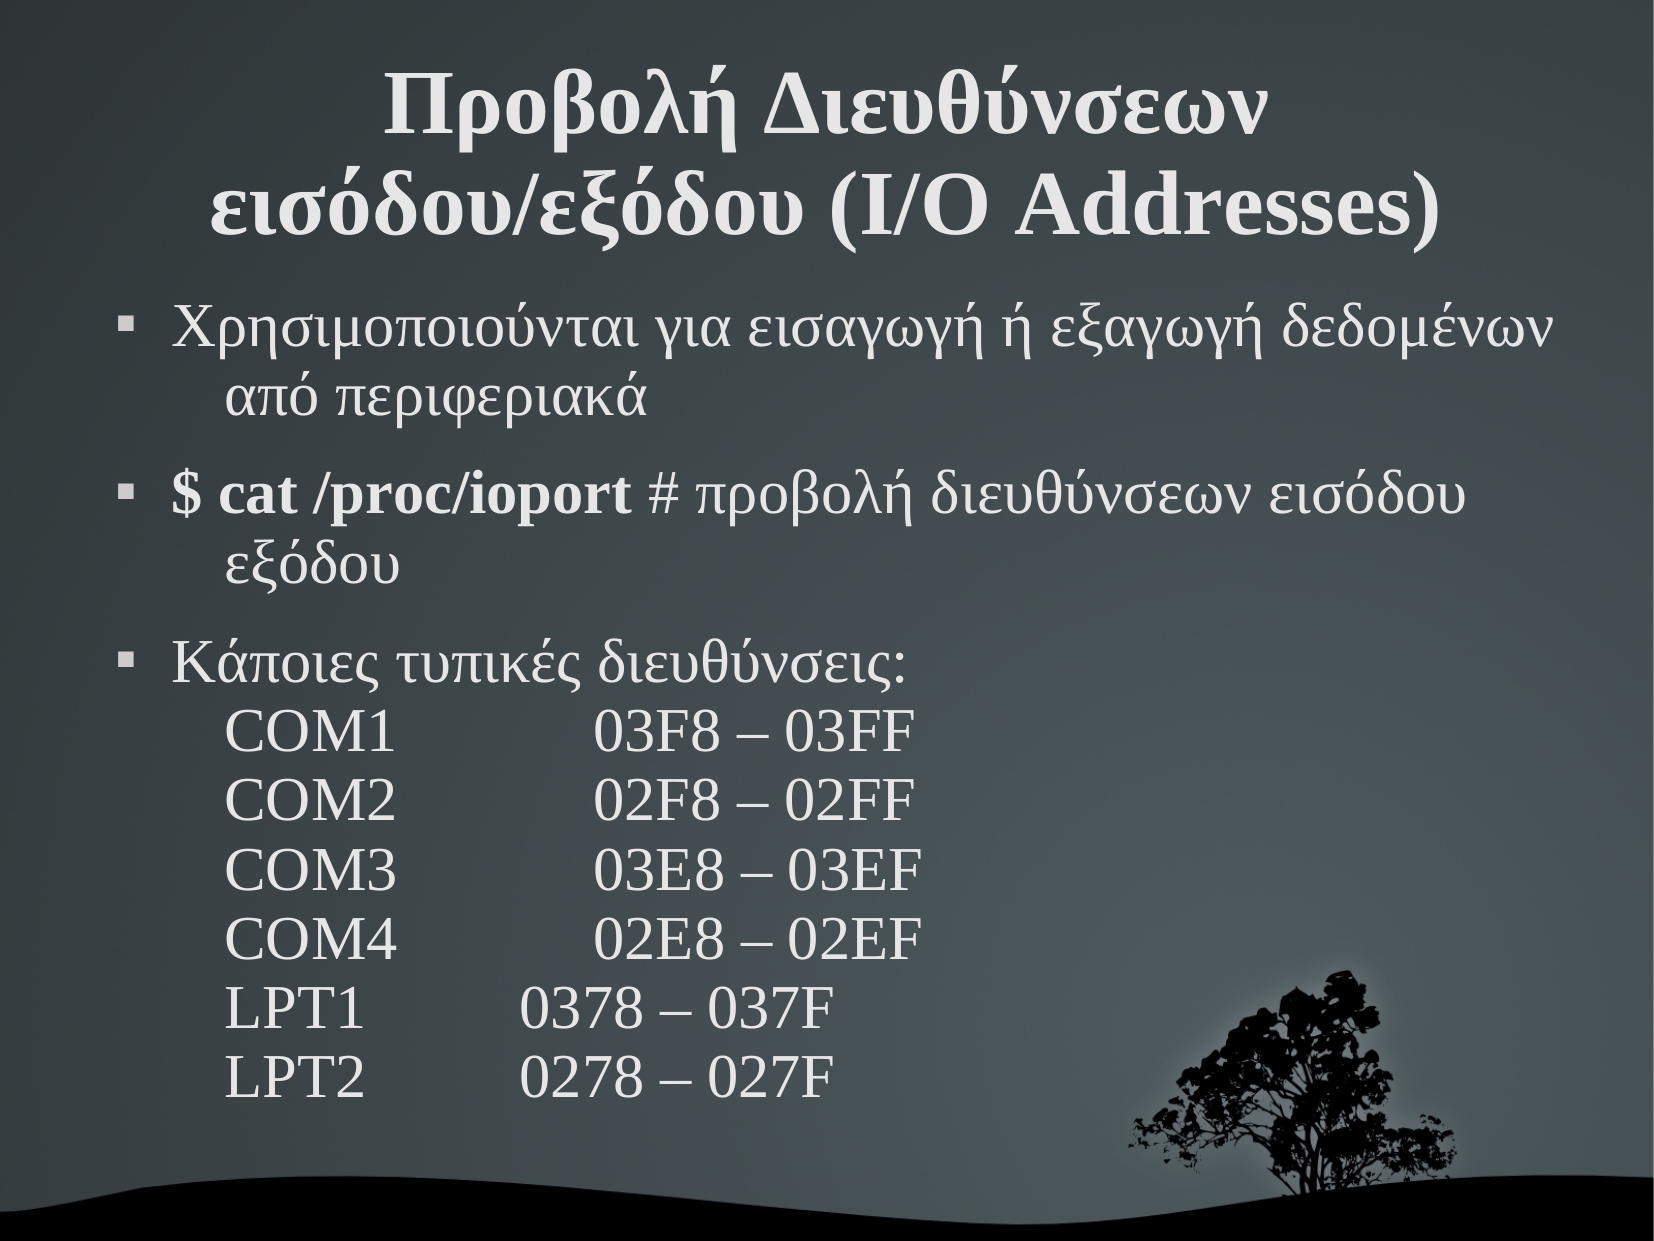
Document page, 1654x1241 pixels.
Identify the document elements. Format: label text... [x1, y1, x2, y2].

list Χρησιμοποιούνται για εισαγωγή ή εξαγωγή δεδομένων από περιφεριακά $ cat /proc/ioport # προβολή διευθύνσεων εισόδου εξόδου Κάποιες τυπικές διευθύνσεις: COM1 03F8 – 03FF COM2 02F8 – 02FF COM3 03E8 – 03EF COM4 02E8 – 02EF LPT1 0378 – 037F LPT2 0278 – 027F [82, 290, 1571, 1241]
title Προβολή Διευθύνσεων εισόδου/εξόδου (I/O Addresses) [82, 33, 1571, 273]
picture [0, 0, 1654, 1241]
